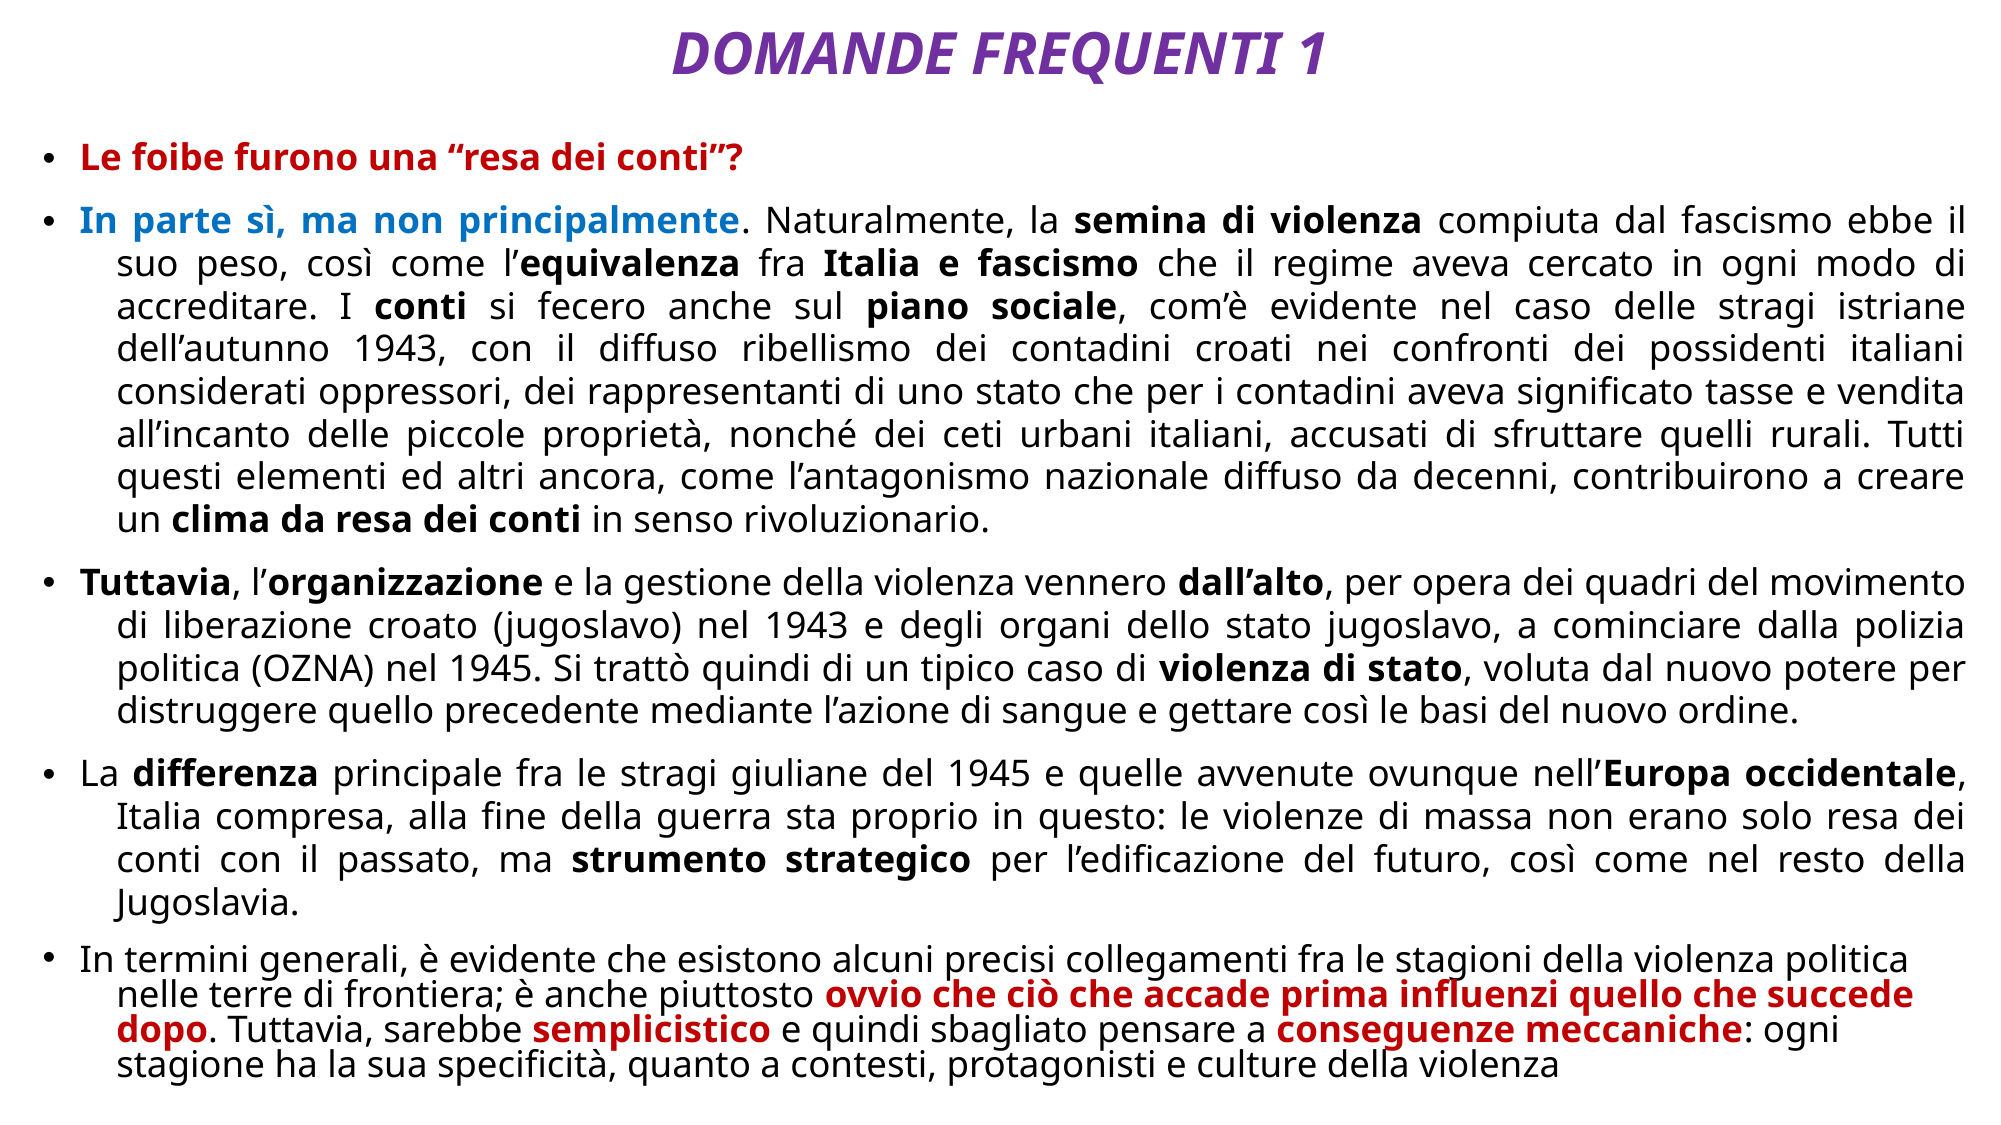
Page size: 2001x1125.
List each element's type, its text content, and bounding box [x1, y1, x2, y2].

list Le foibe furono una “resa dei conti”? In parte sì, ma non principalmente. Naturalmente, la semina di violenza compiuta dal fascismo ebbe il suo peso, così come l’equivalenza fra Italia e fascismo che il regime aveva cercato in ogni modo di accreditare. I conti si fecero anche sul piano sociale, com’è evidente nel caso delle stragi istriane dell’autunno 1943, con il diffuso ribellismo dei contadini croati nei confronti dei possidenti italiani considerati oppressori, dei rappresentanti di uno stato che per i contadini aveva significato tasse e vendita all’incanto delle piccole proprietà, nonché dei ceti urbani italiani, accusati di sfruttare quelli rurali. Tutti questi elementi ed altri ancora, come l’antagonismo nazionale diffuso da decenni, contribuirono a creare un clima da resa dei conti in senso rivoluzionario. Tuttavia, l’organizzazione e la gestione della violenza vennero dall’alto, per opera dei quadri del movimento di liberazione croato (jugoslavo) nel 1943 e degli organi dello stato jugoslavo, a cominciare dalla polizia politica (OZNA) nel 1945. Si trattò quindi di un tipico caso di violenza di stato, voluta dal nuovo potere per distruggere quello precedente mediante l’azione di sangue e gettare così le basi del nuovo ordine. La differenza principale fra le stragi giuliane del 1945 e quelle avvenute ovunque nell’Europa occidentale, Italia compresa, alla fine della guerra sta proprio in questo: le violenze di massa non erano solo resa dei conti con il passato, ma strumento strategico per l’edificazione del futuro, così come nel resto della Jugoslavia. In termini generali, è evidente che esistono alcuni precisi collegamenti fra le stagioni della violenza politica nelle terre di frontiera; è anche piuttosto ovvio che ciò che accade prima influenzi quello che succede dopo. Tuttavia, sarebbe semplicistico e quindi sbagliato pensare a conseguenze meccaniche: ogni stagione ha la sua specificità, quanto a contesti, protagonisti e culture della violenza [27, 129, 1983, 1116]
title DOMANDE FREQUENTI 1 [137, 0, 1863, 112]
